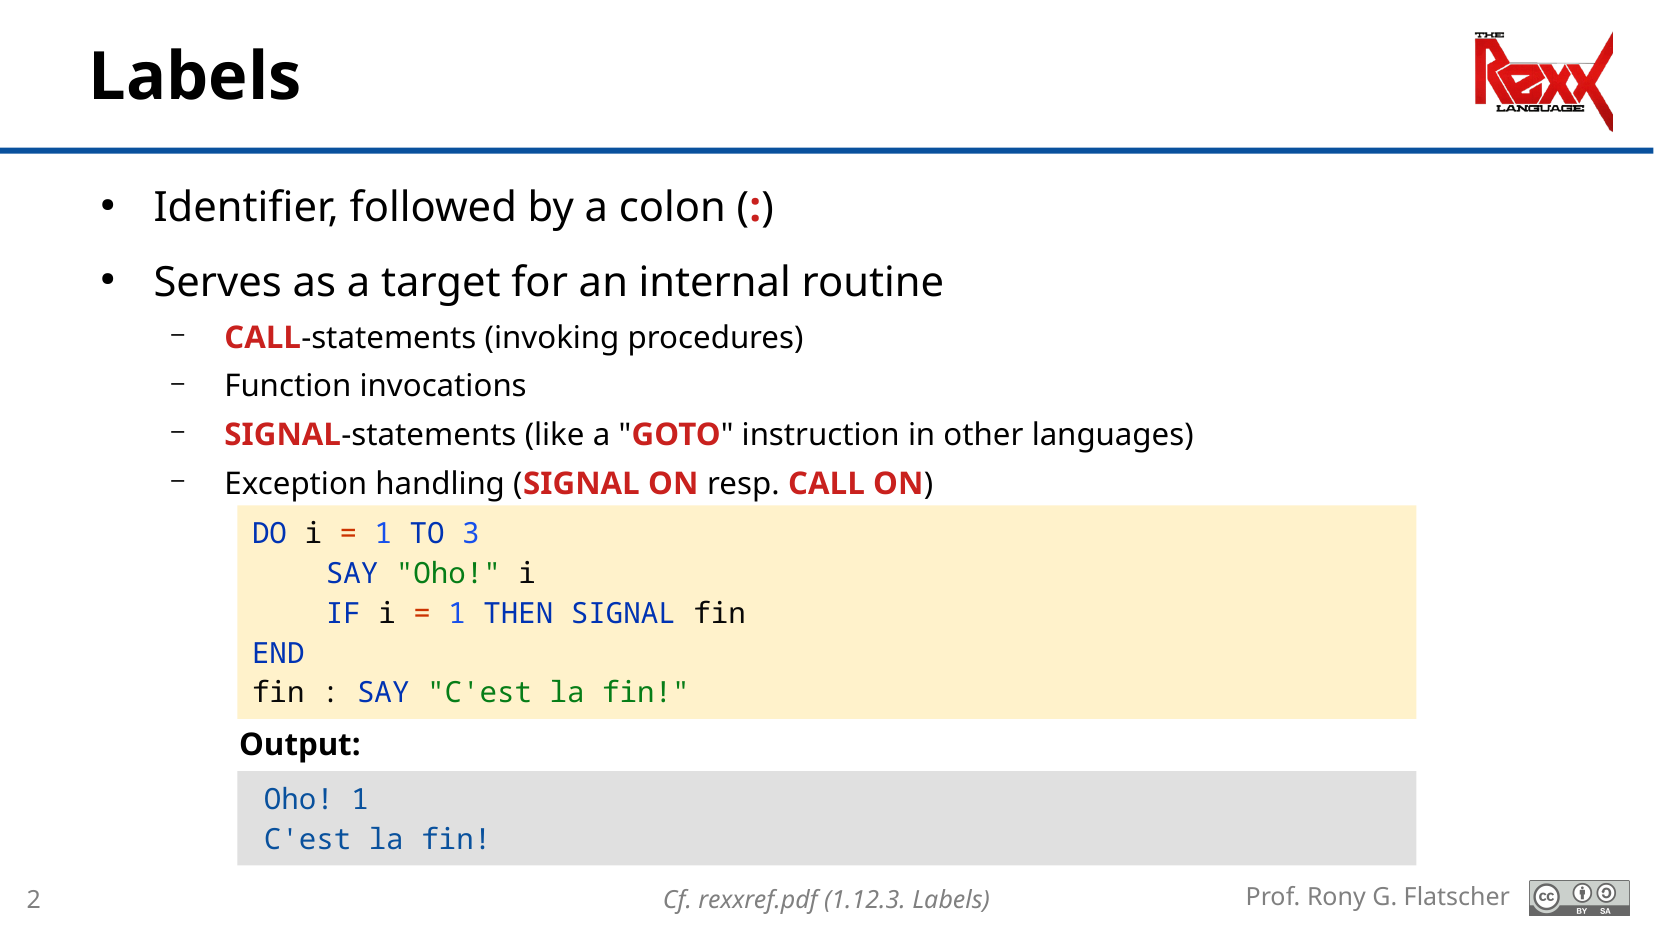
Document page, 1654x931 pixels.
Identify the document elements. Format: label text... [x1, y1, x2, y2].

text_box Output: [224, 714, 390, 771]
text_box DO i = 1 TO 3 SAY "Oho!" i IF i = 1 THEN SIGNAL fin END fin : SAY "C'est la fin!" [237, 505, 1417, 711]
list Identifier, followed by a colon (:) Serves as a target for an internal routine CALL-statements (invoking procedures) Function invocations SIGNAL-statements (like a "GOTO" instruction in other languages) Exception handling (SIGNAL ON resp. CALL ON) [82, 177, 1571, 857]
title Labels [29, 0, 1654, 148]
text_box Cf. rexxref.pdf (1.12.3. Labels) [0, 874, 1654, 922]
text_box Oho! 1 C'est la fin! [237, 771, 1417, 862]
